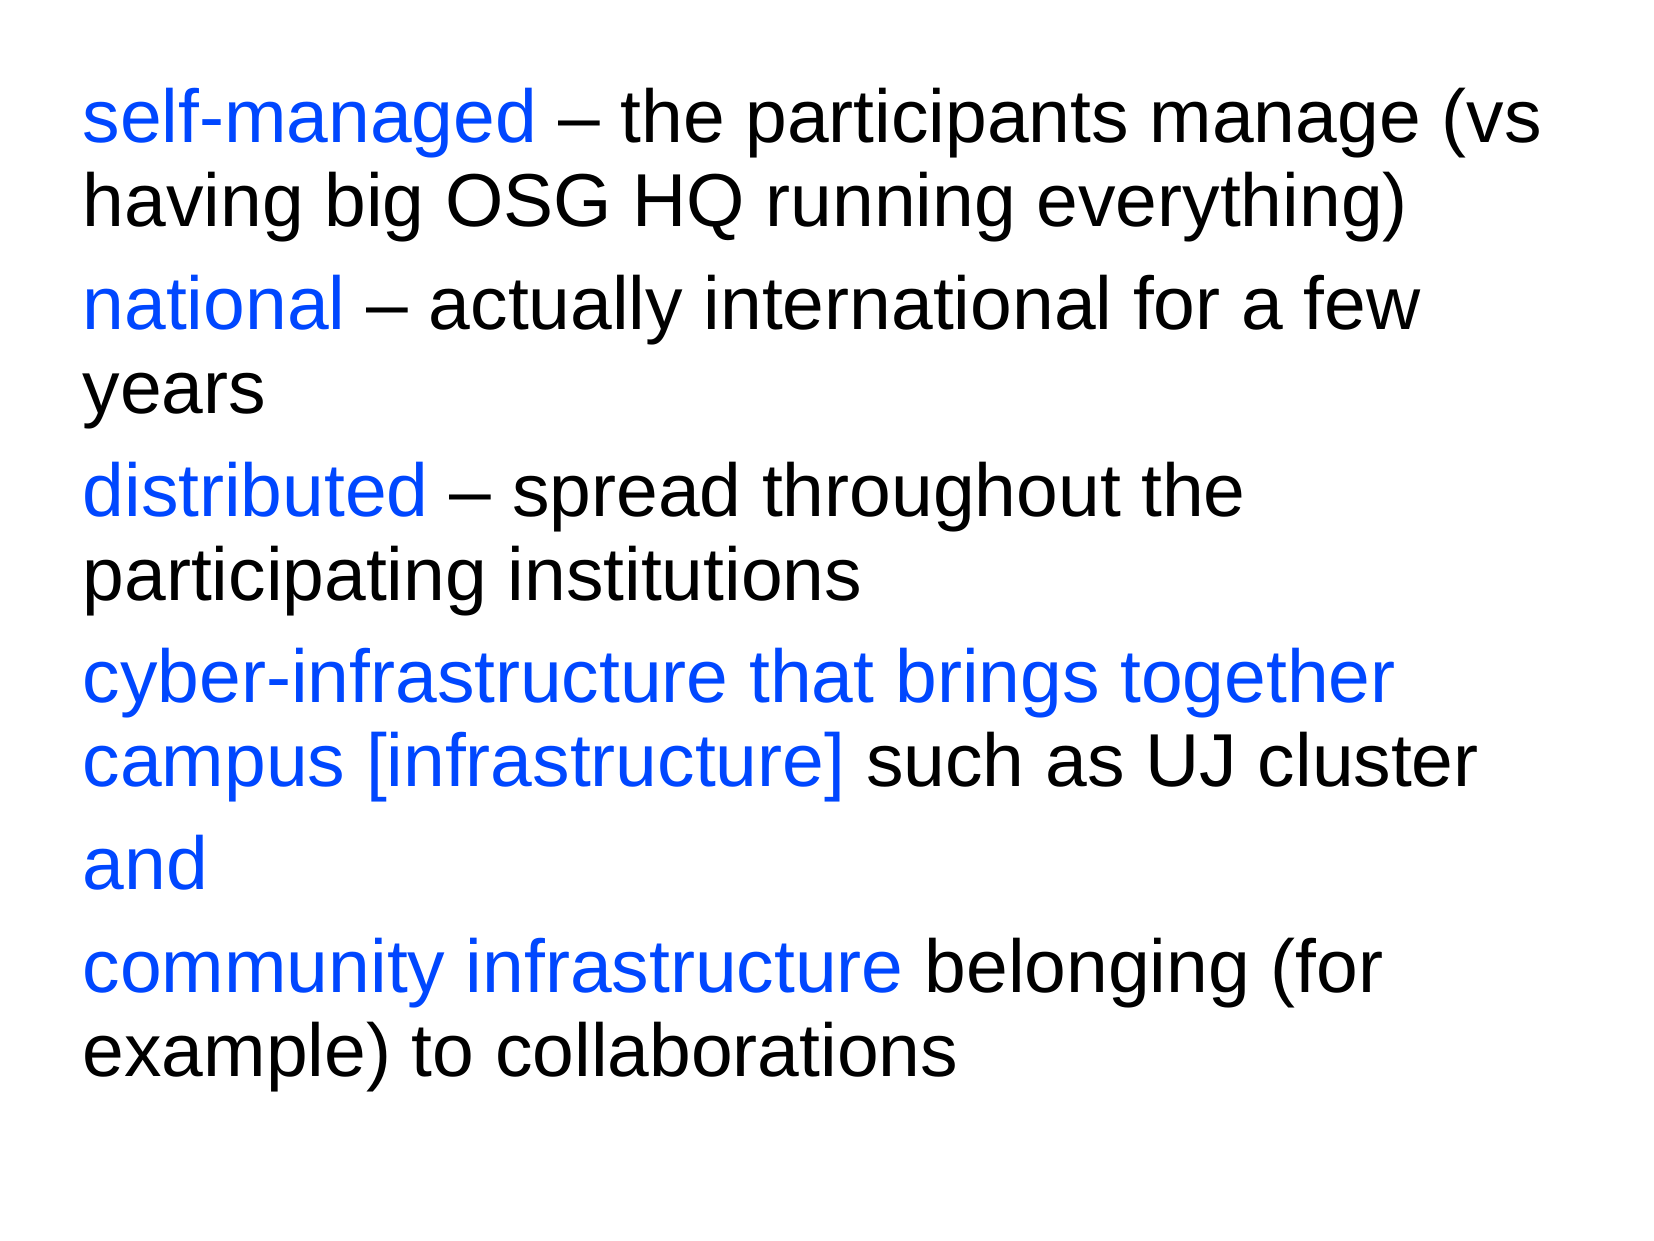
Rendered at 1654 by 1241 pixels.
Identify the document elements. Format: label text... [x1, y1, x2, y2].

list self-managed – the participants manage (vs having big OSG HQ running everything) national – actually international for a few years distributed – spread throughout the participating institutions cyber-infrastructure that brings together campus [infrastructure] such as UJ cluster and community infrastructure belonging (for example) to collaborations [82, 75, 1571, 1241]
